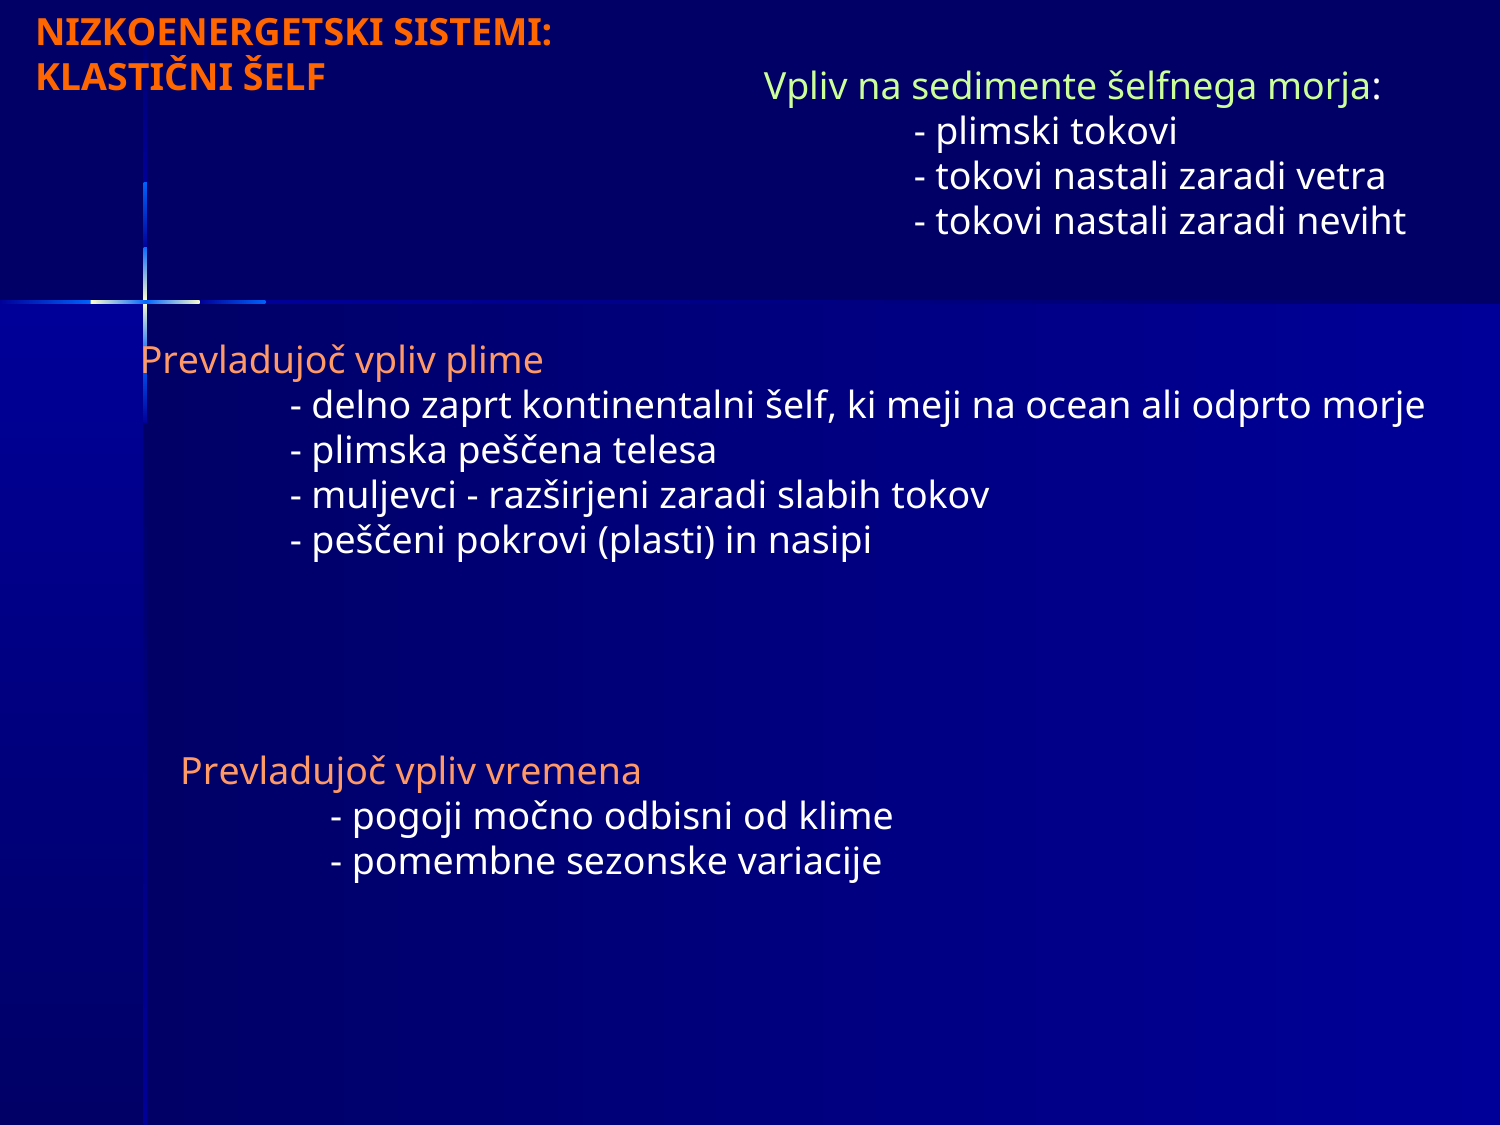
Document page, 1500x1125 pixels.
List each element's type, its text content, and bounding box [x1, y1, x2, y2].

text_box NIZKOENERGETSKI SISTEMI: KLASTIČNI ŠELF [20, 0, 568, 106]
text_box Prevladujoč vpliv vremena - pogoji močno odbisni od klime - pomembne sezonske variacije [165, 739, 910, 891]
text_box Vpliv na sedimente šelfnega morja: - plimski tokovi - tokovi nastali zaradi vetra - tokovi nastali zaradi neviht [748, 54, 1422, 251]
text_box Prevladujoč vpliv plime - delno zaprt kontinentalni šelf, ki meji na ocean ali odprto morje - plimska peščena telesa - muljevci - razširjeni zaradi slabih tokov - peščeni pokrovi (plasti) in nasipi [125, 328, 1443, 570]
